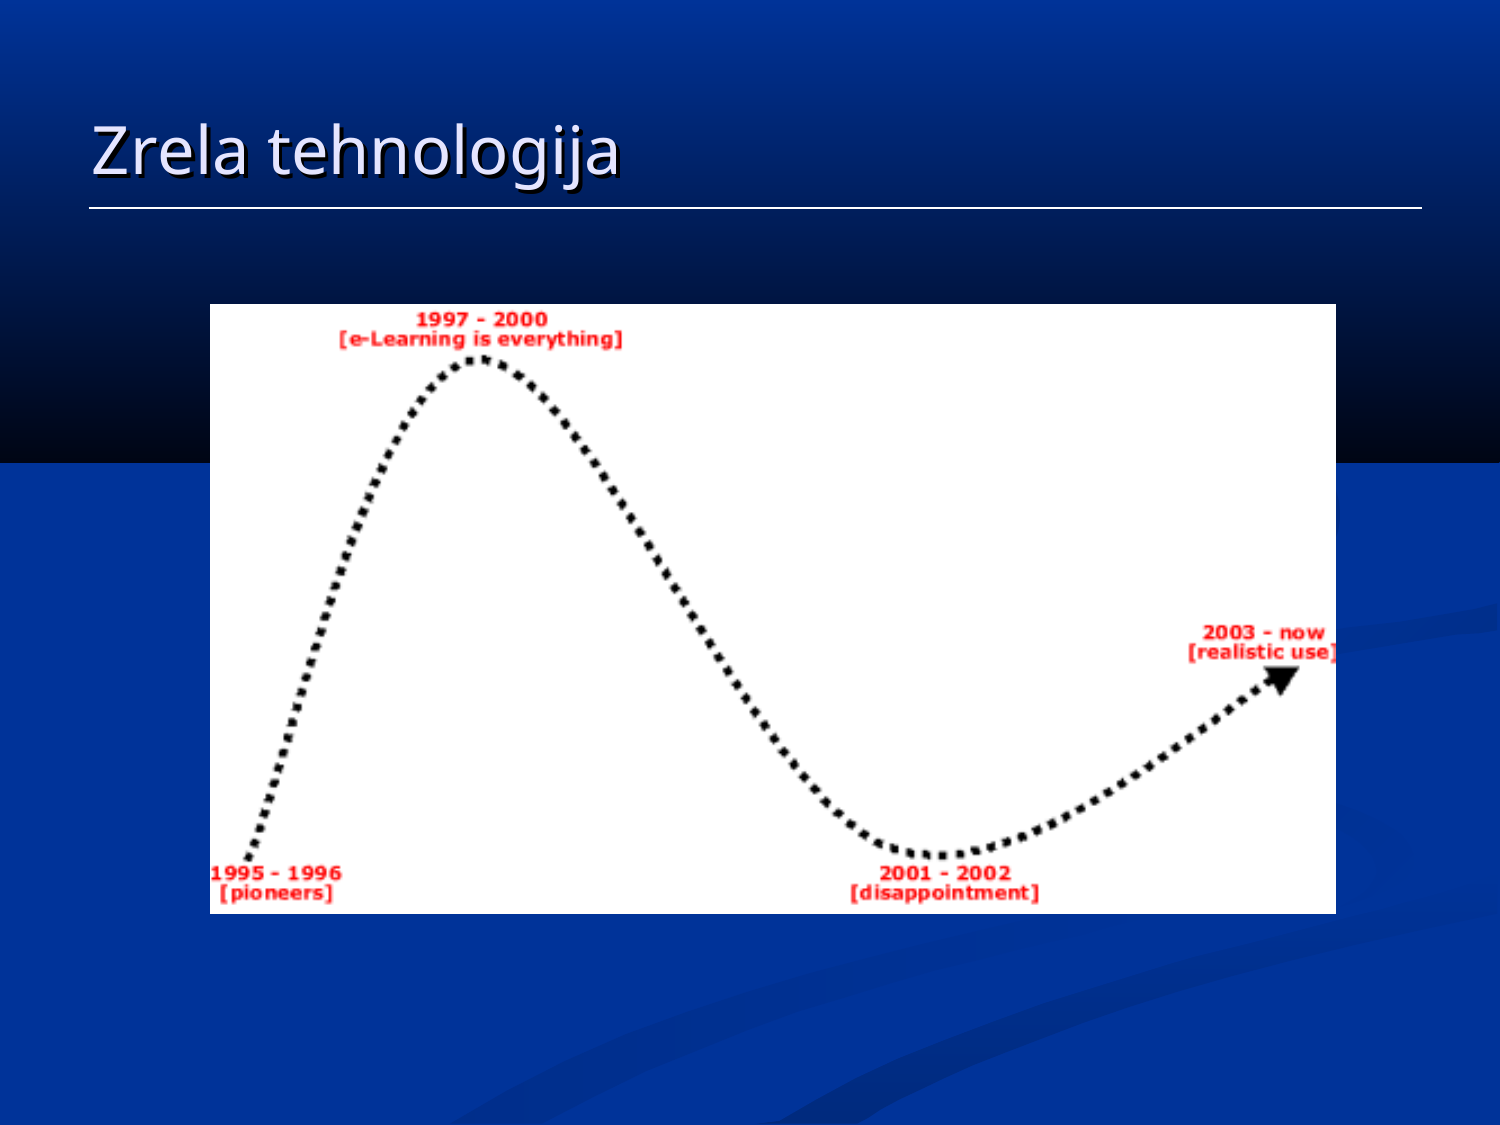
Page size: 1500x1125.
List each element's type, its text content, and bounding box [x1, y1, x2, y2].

text_box Zrela tehnologija [76, 54, 1412, 242]
picture [210, 304, 1336, 915]
